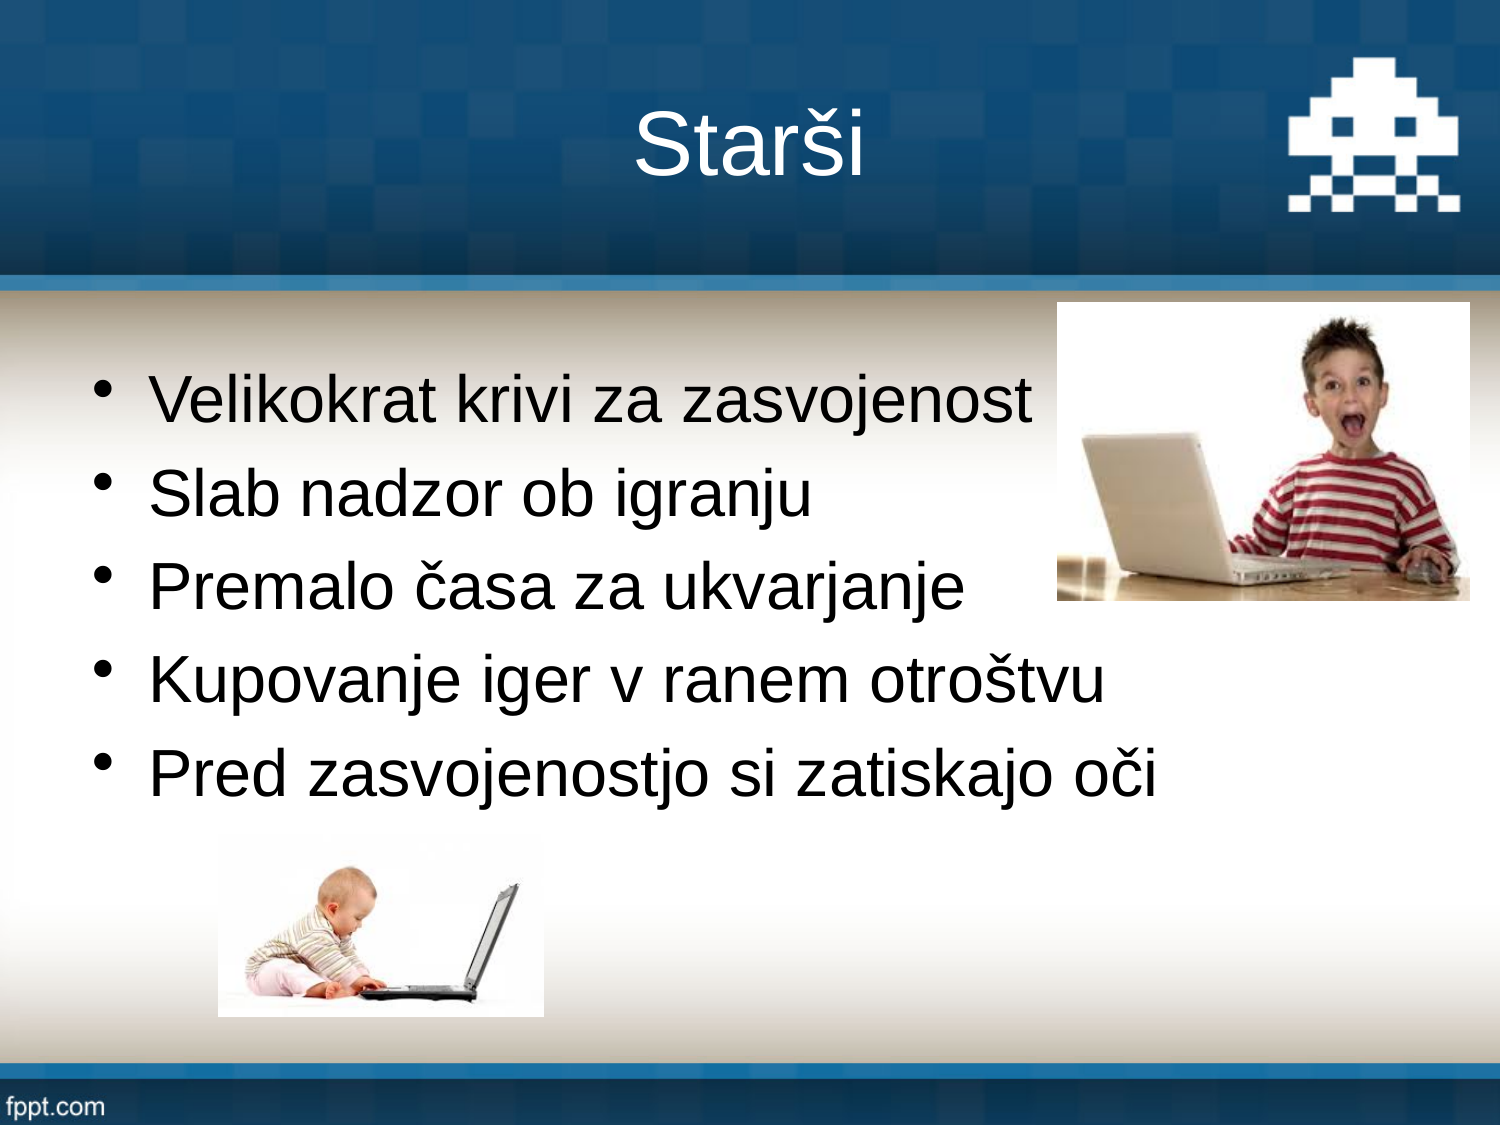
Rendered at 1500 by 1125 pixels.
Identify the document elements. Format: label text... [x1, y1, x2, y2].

picture [0, 0, 1500, 1125]
title Starši [75, 45, 1425, 233]
list Velikokrat krivi za zasvojenost Slab nadzor ob igranju Premalo časa za ukvarjanje Kupovanje iger v ranem otroštvu Pred zasvojenostjo si zatiskajo oči [76, 255, 1427, 998]
